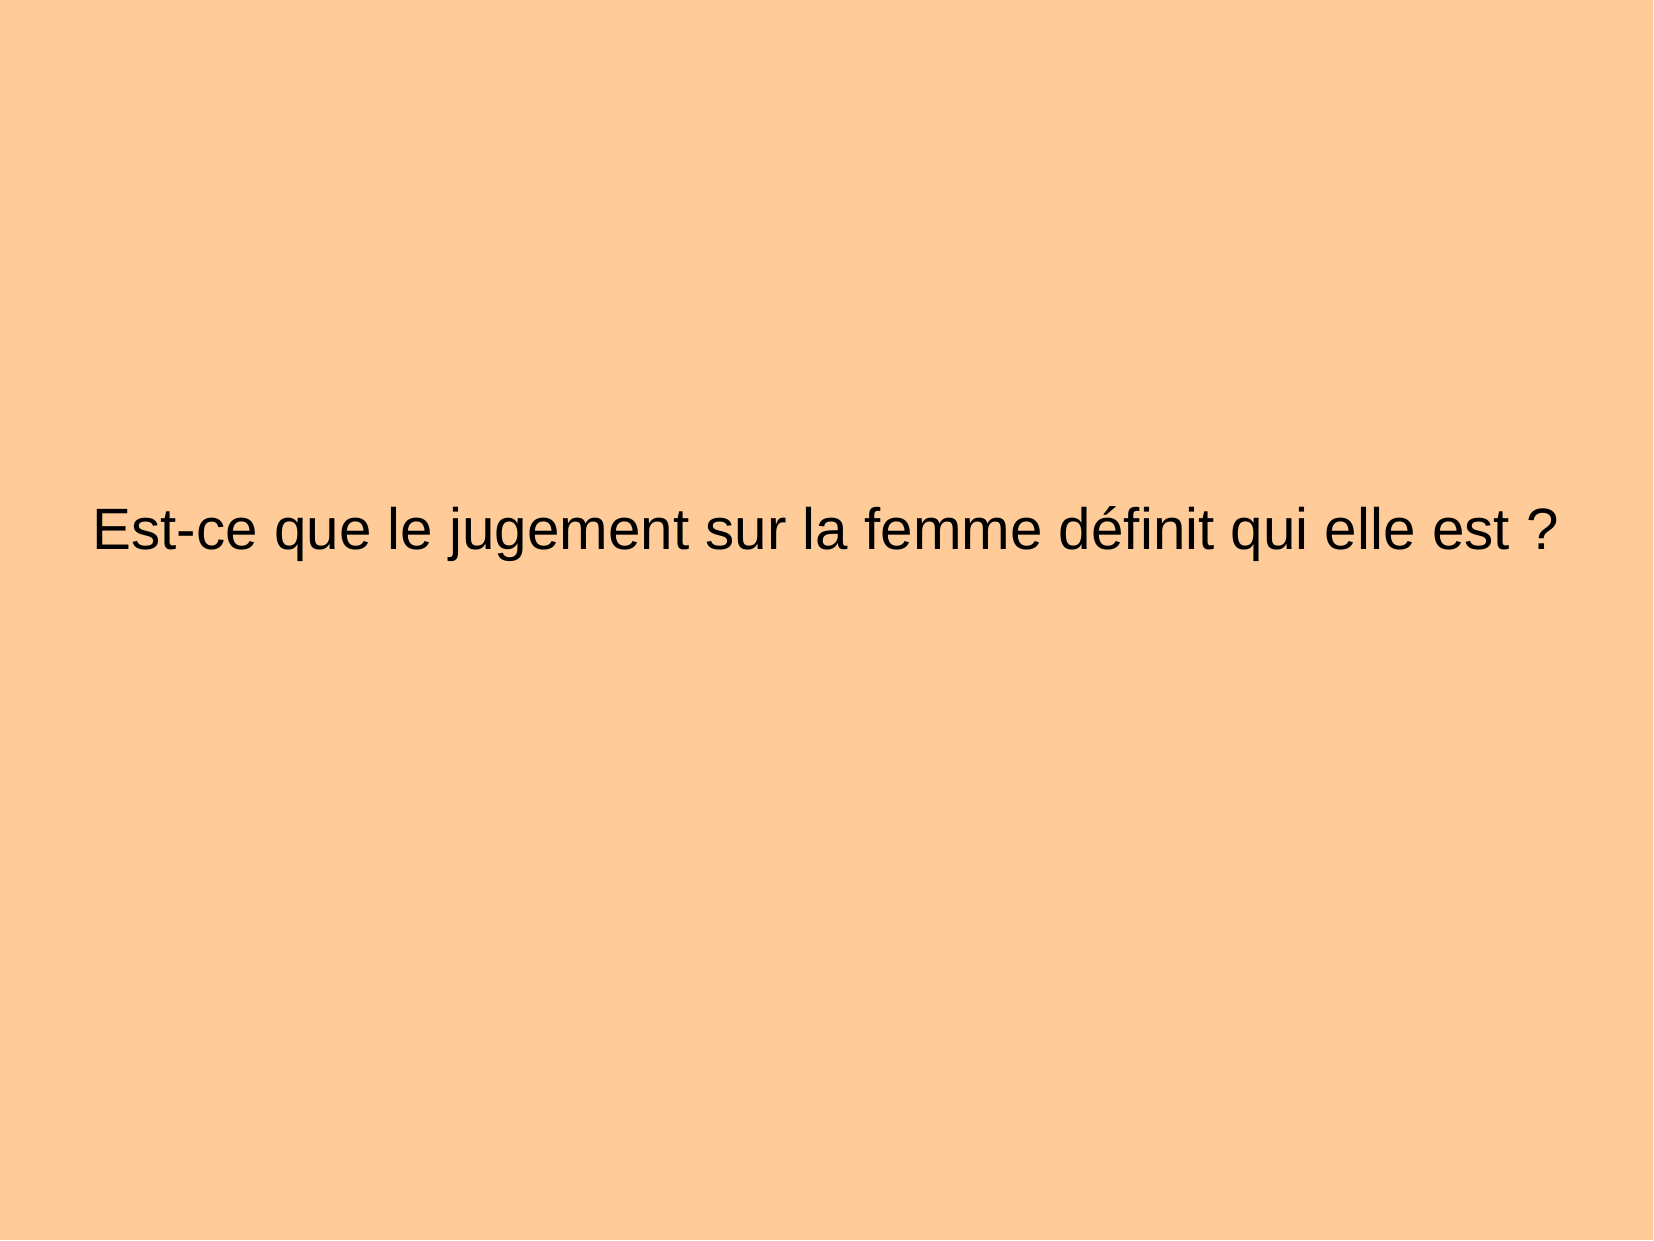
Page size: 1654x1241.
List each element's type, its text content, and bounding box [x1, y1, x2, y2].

subtitle Est-ce que le jugement sur la femme définit qui elle est ? [82, 49, 1571, 1010]
